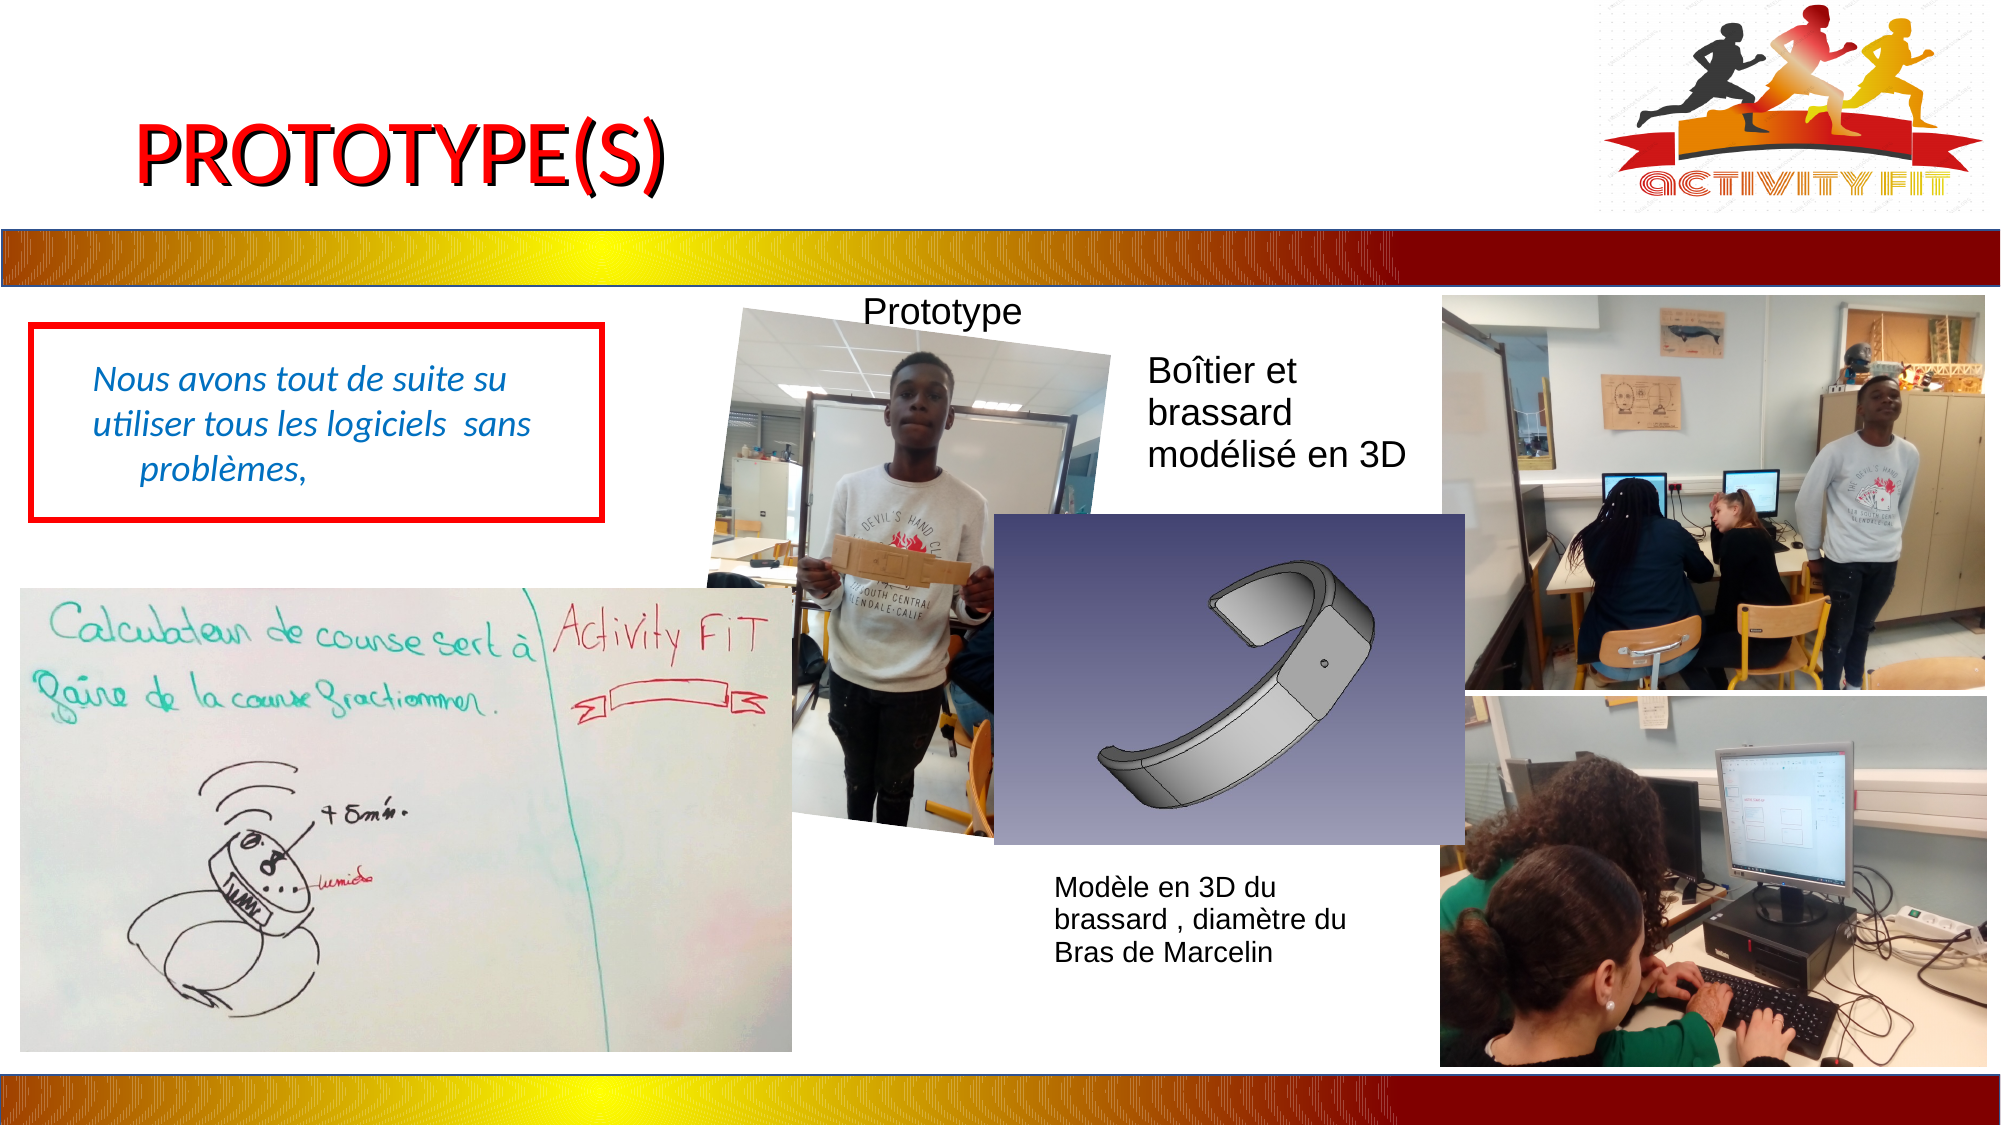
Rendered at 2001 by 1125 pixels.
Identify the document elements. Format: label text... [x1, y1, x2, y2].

picture [20, 295, 1987, 1067]
picture [1594, 0, 1990, 213]
text_box Nous avons tout de suite su utiliser tous les logiciels sans problèmes, [31, 347, 561, 497]
text_box Modèle en 3D du brassard , diamètre du Bras de Marcelin [1039, 863, 1406, 977]
text_box PROTOTYPE(S) [118, 83, 1726, 211]
text_box Boîtier et brassard modélisé en 3D [1132, 342, 1430, 484]
text_box Prototype [847, 283, 1241, 341]
